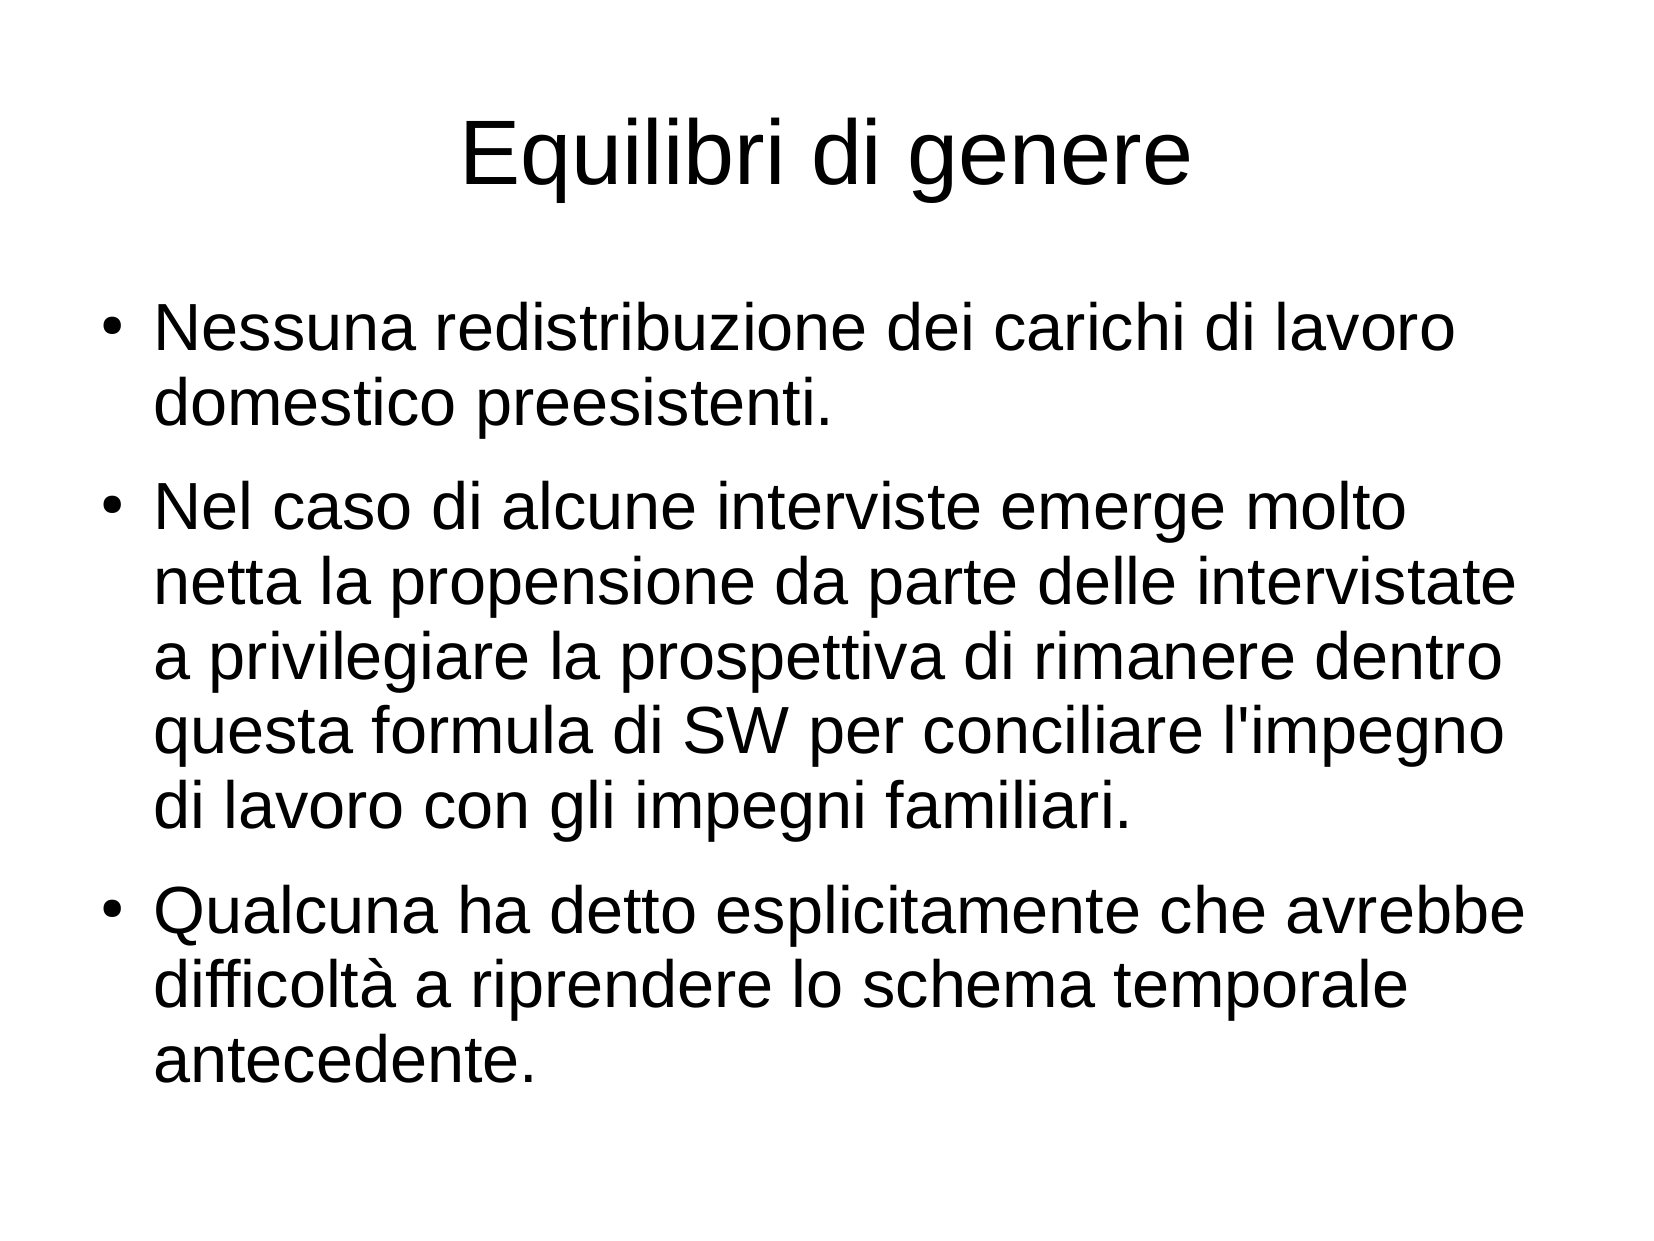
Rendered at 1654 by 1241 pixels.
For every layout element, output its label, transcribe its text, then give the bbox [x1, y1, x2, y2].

title Equilibri di genere [82, 49, 1571, 257]
list Nessuna redistribuzione dei carichi di lavoro domestico preesistenti. Nel caso di alcune interviste emerge molto netta la propensione da parte delle intervistate a privilegiare la prospettiva di rimanere dentro questa formula di SW per conciliare l'impegno di lavoro con gli impegni familiari. Qualcuna ha detto esplicitamente che avrebbe difficoltà a riprendere lo schema temporale antecedente. [82, 290, 1571, 1109]
